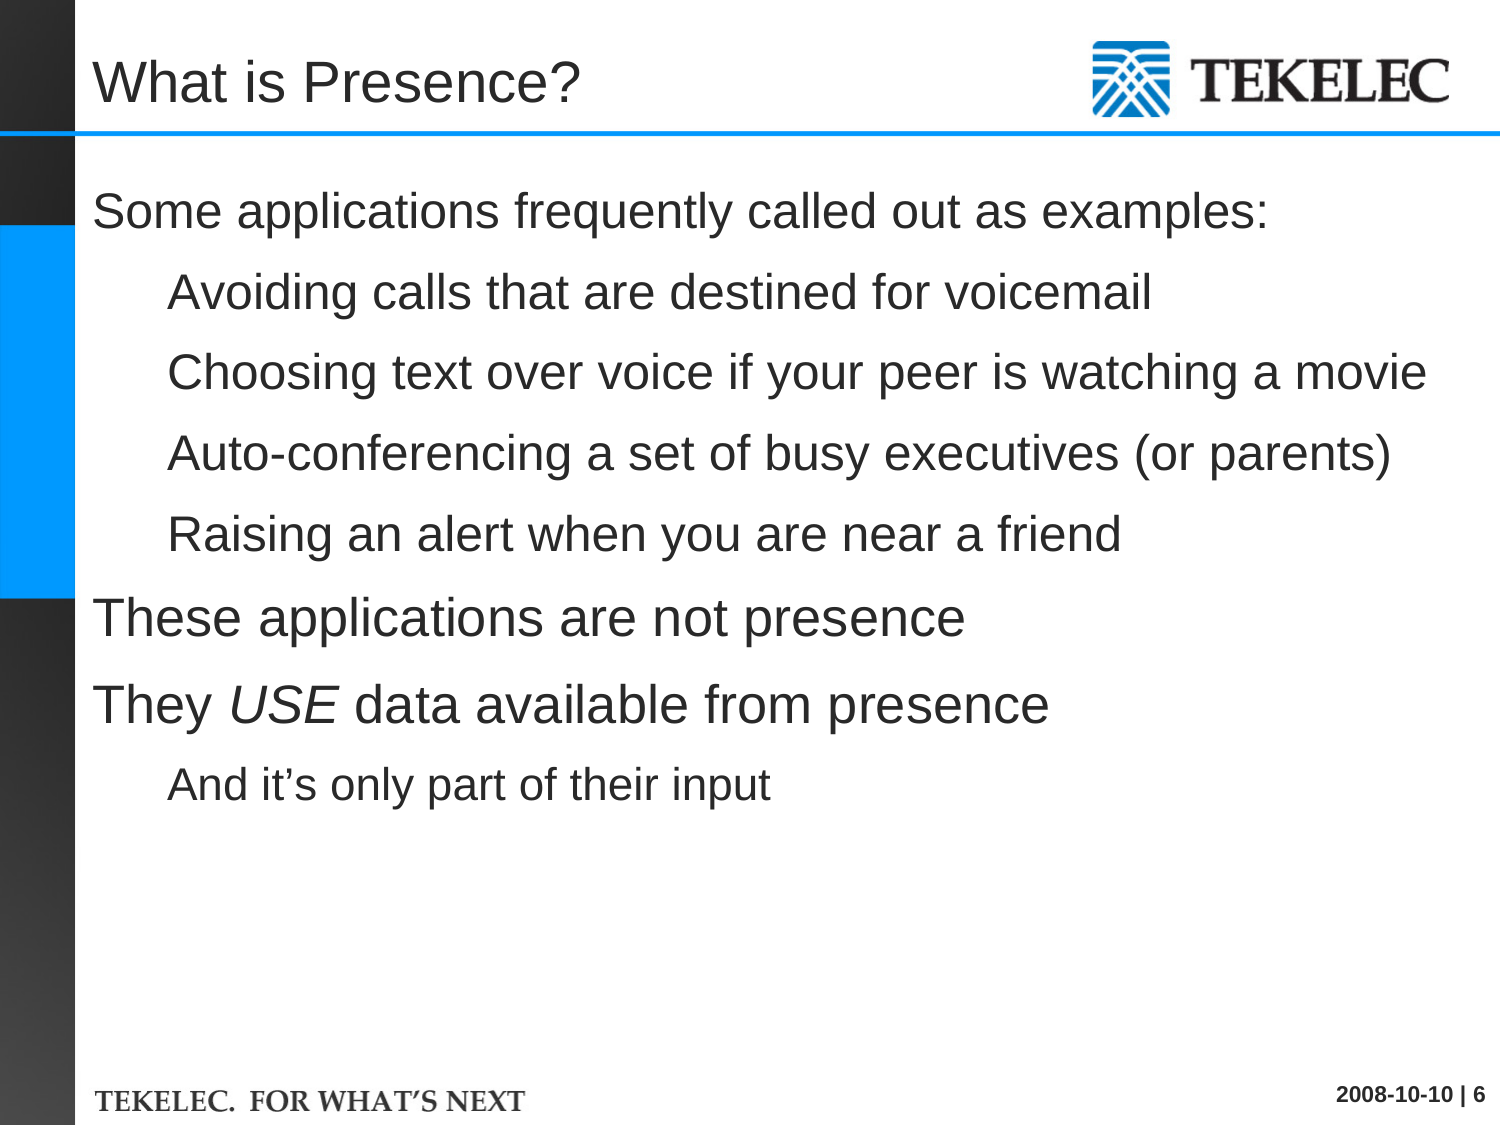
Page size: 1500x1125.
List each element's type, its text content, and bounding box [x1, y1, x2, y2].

title What is Presence? [92, 15, 1060, 115]
picture [0, 0, 1500, 1125]
list Some applications frequently called out as examples: Avoiding calls that are destined for voicemail Choosing text over voice if your peer is watching a movie Auto-conferencing a set of busy executives (or parents) Raising an alert when you are near a friend These applications are not presence They USE data available from presence And it’s only part of their input [92, 183, 1480, 1030]
